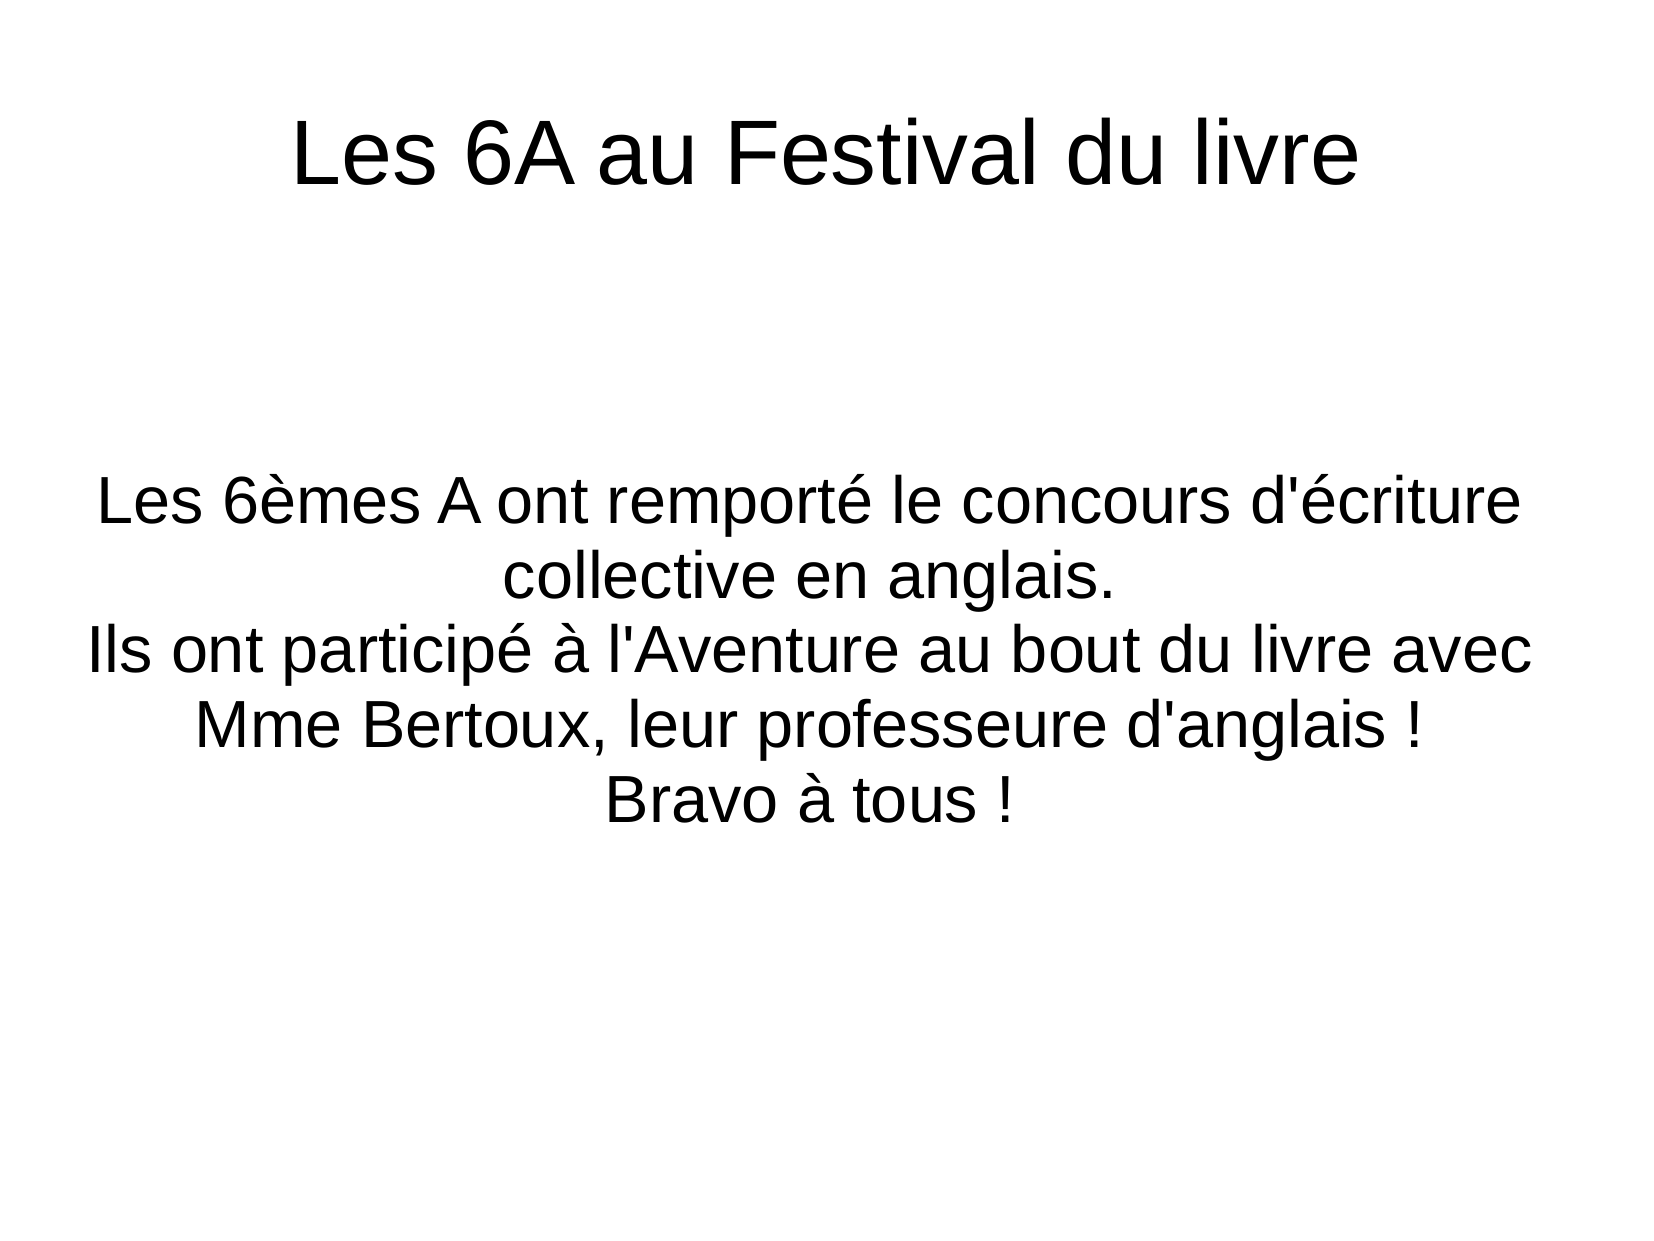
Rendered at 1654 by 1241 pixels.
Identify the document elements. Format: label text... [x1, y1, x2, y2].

title Les 6A au Festival du livre [82, 49, 1571, 257]
subtitle Les 6èmes A ont remporté le concours d'écriture collective en anglais. Ils ont participé à l'Aventure au bout du livre avec Mme Bertoux, leur professeure d'anglais ! Bravo à tous ! [82, 290, 1538, 1010]
